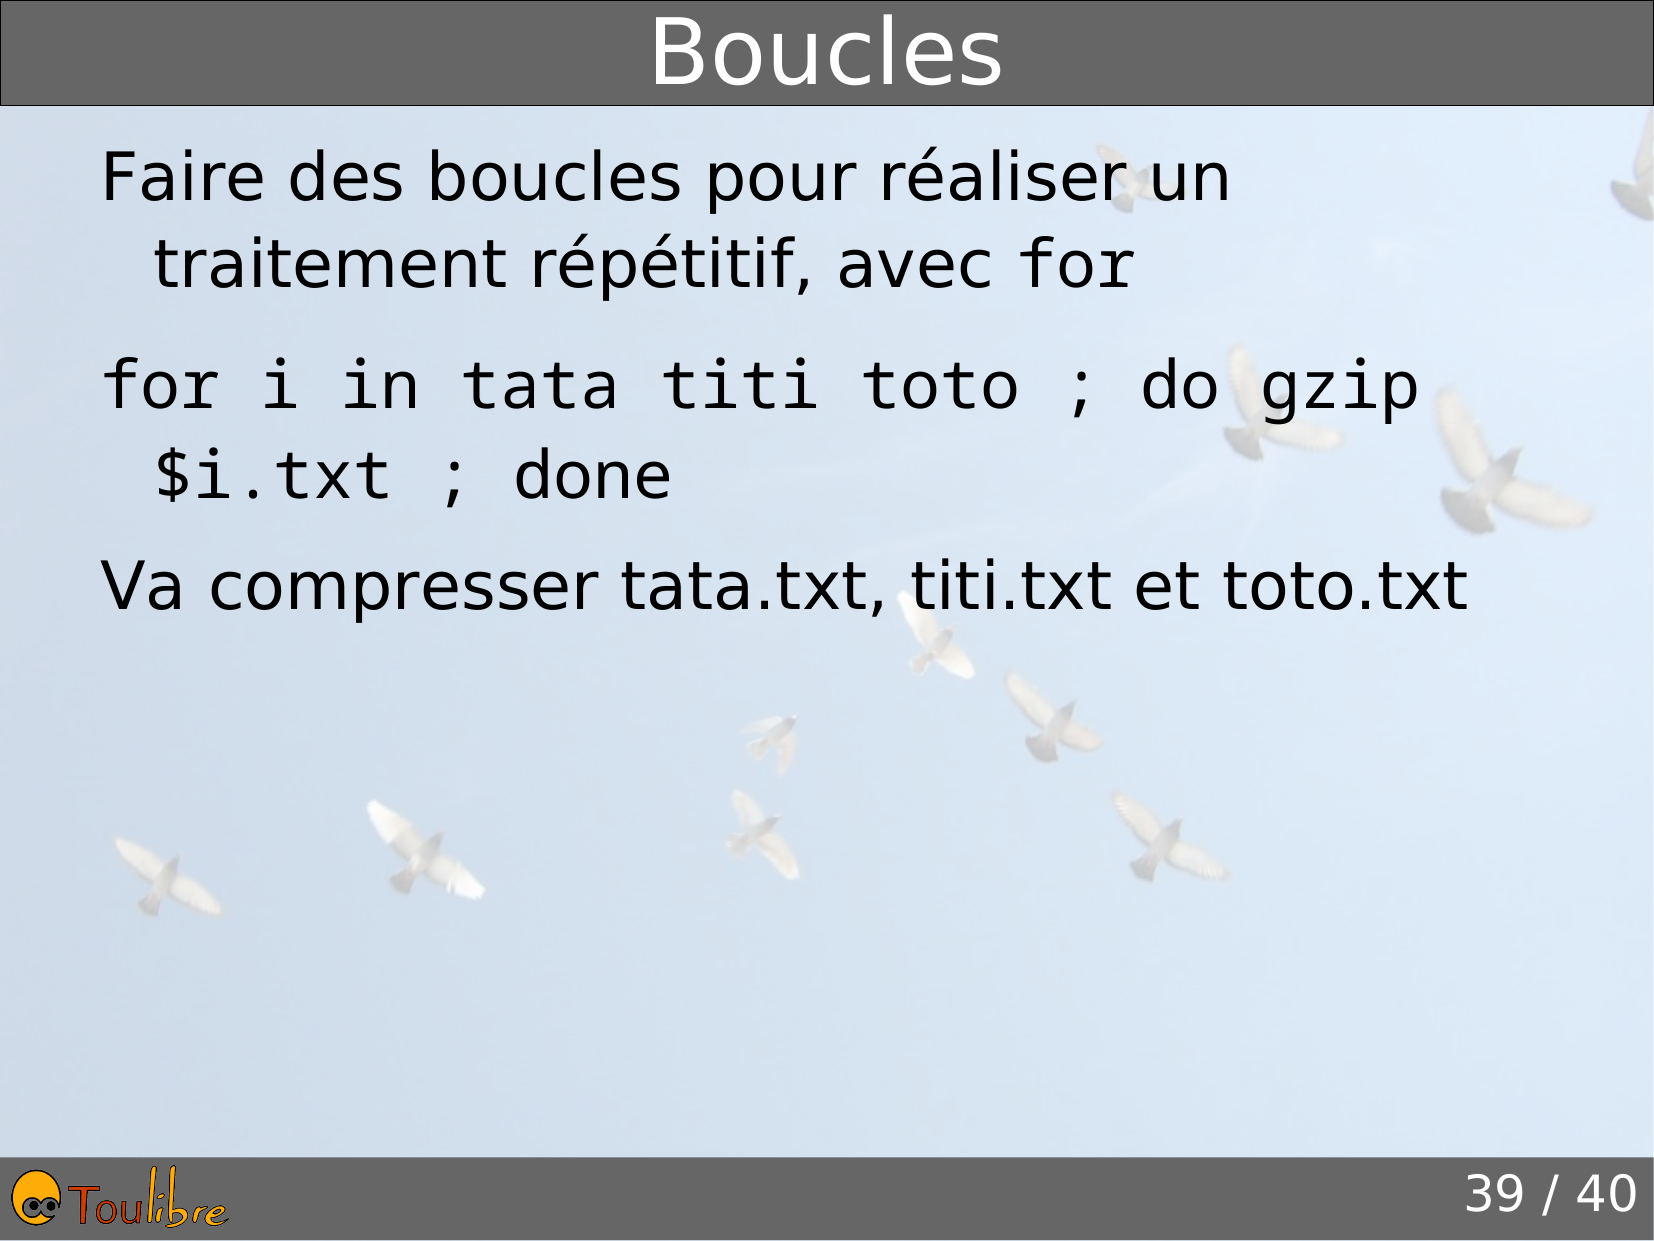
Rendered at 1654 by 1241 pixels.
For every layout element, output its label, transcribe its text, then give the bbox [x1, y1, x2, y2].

list Faire des boucles pour réaliser un traitement répétitif, avec for for i in tata titi toto ; do gzip $i.txt ; done Va compresser tata.txt, titi.txt et toto.txt [82, 138, 1571, 1094]
title Boucles [0, 0, 1654, 107]
picture [11, 1165, 229, 1228]
